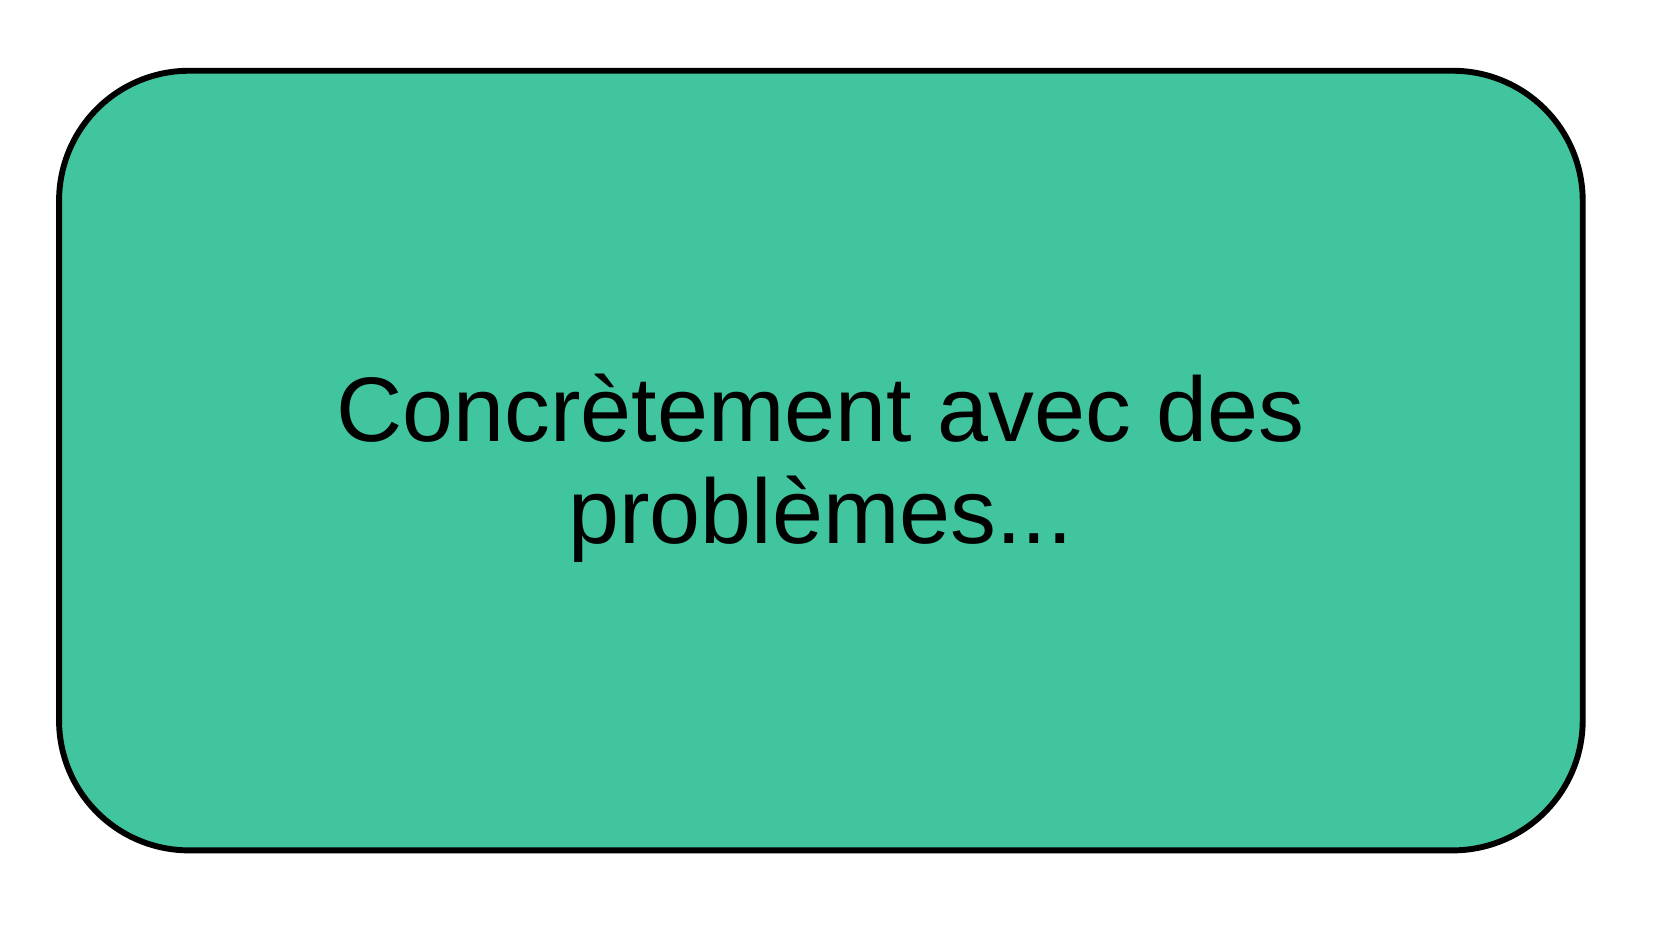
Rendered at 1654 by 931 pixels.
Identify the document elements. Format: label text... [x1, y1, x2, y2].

text_box Concrètement avec des problèmes... [59, 70, 1583, 851]
